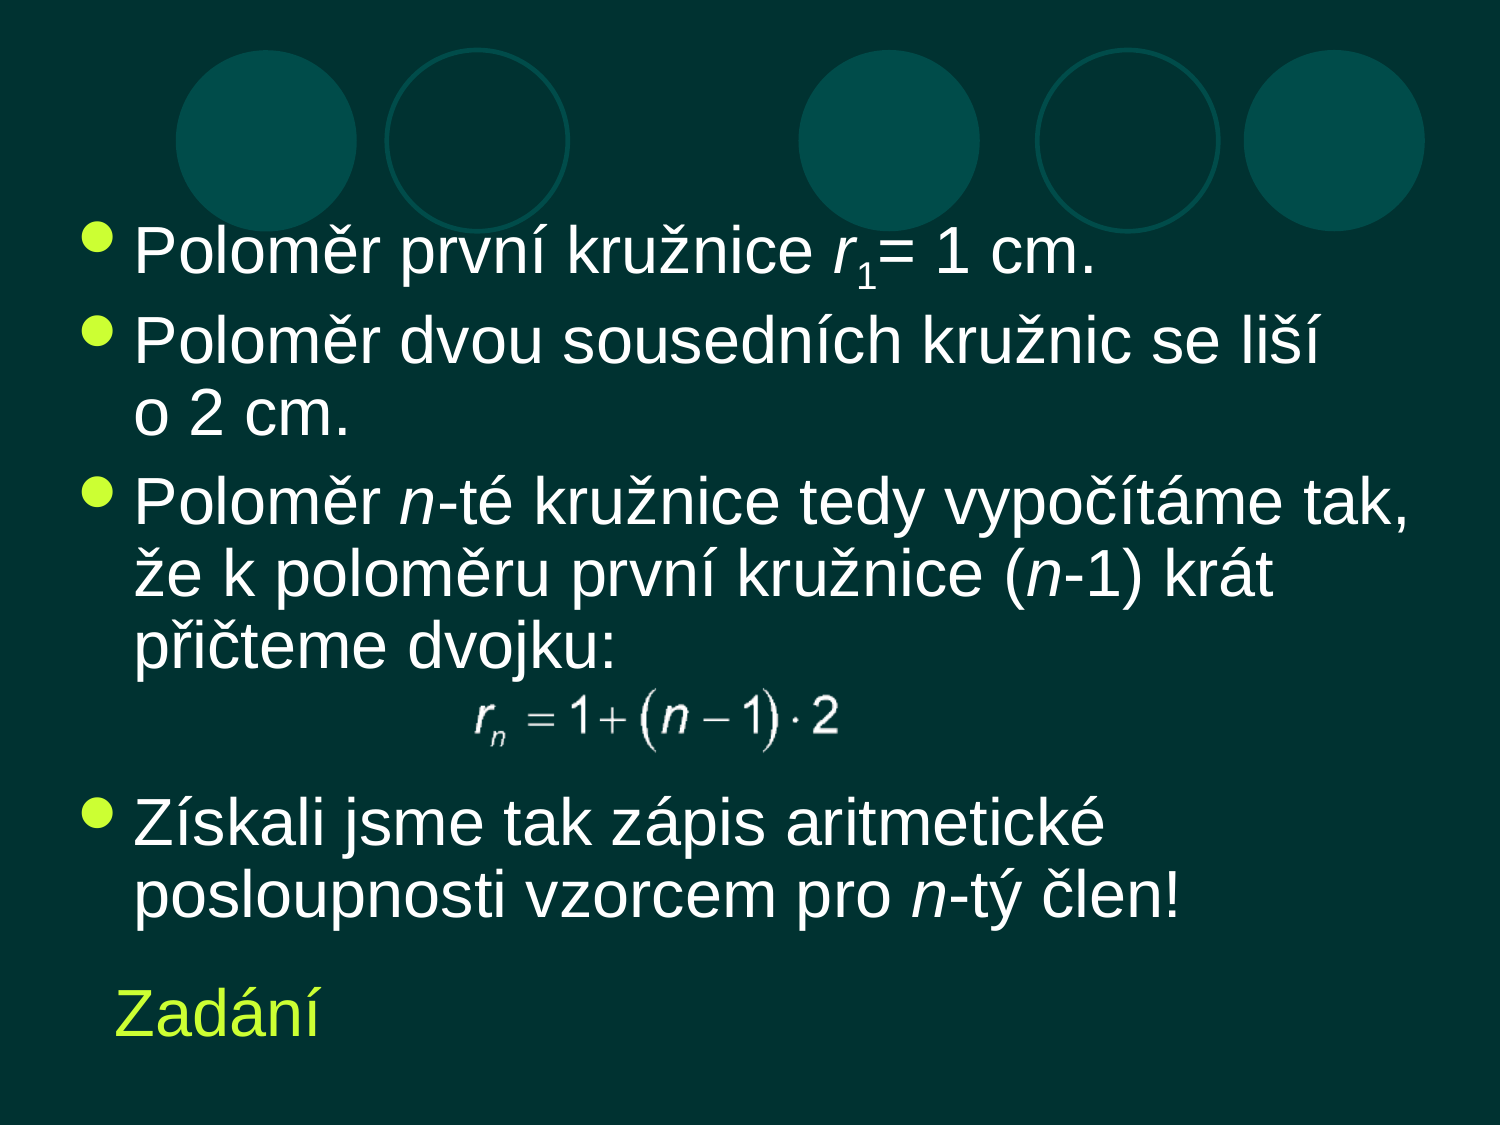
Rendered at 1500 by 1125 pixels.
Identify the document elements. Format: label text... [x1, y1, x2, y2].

text_box Zadání [100, 962, 338, 1058]
picture [462, 674, 854, 766]
list Poloměr první kružnice r1= 1 cm. Poloměr dvou sousedních kružnic se liší o 2 cm. Poloměr n-té kružnice tedy vypočítáme tak, že k poloměru první kružnice (n-1) krát přičteme dvojku: Získali jsme tak zápis aritmetické posloupnosti vzorcem pro n-tý člen! [62, 199, 1500, 1028]
